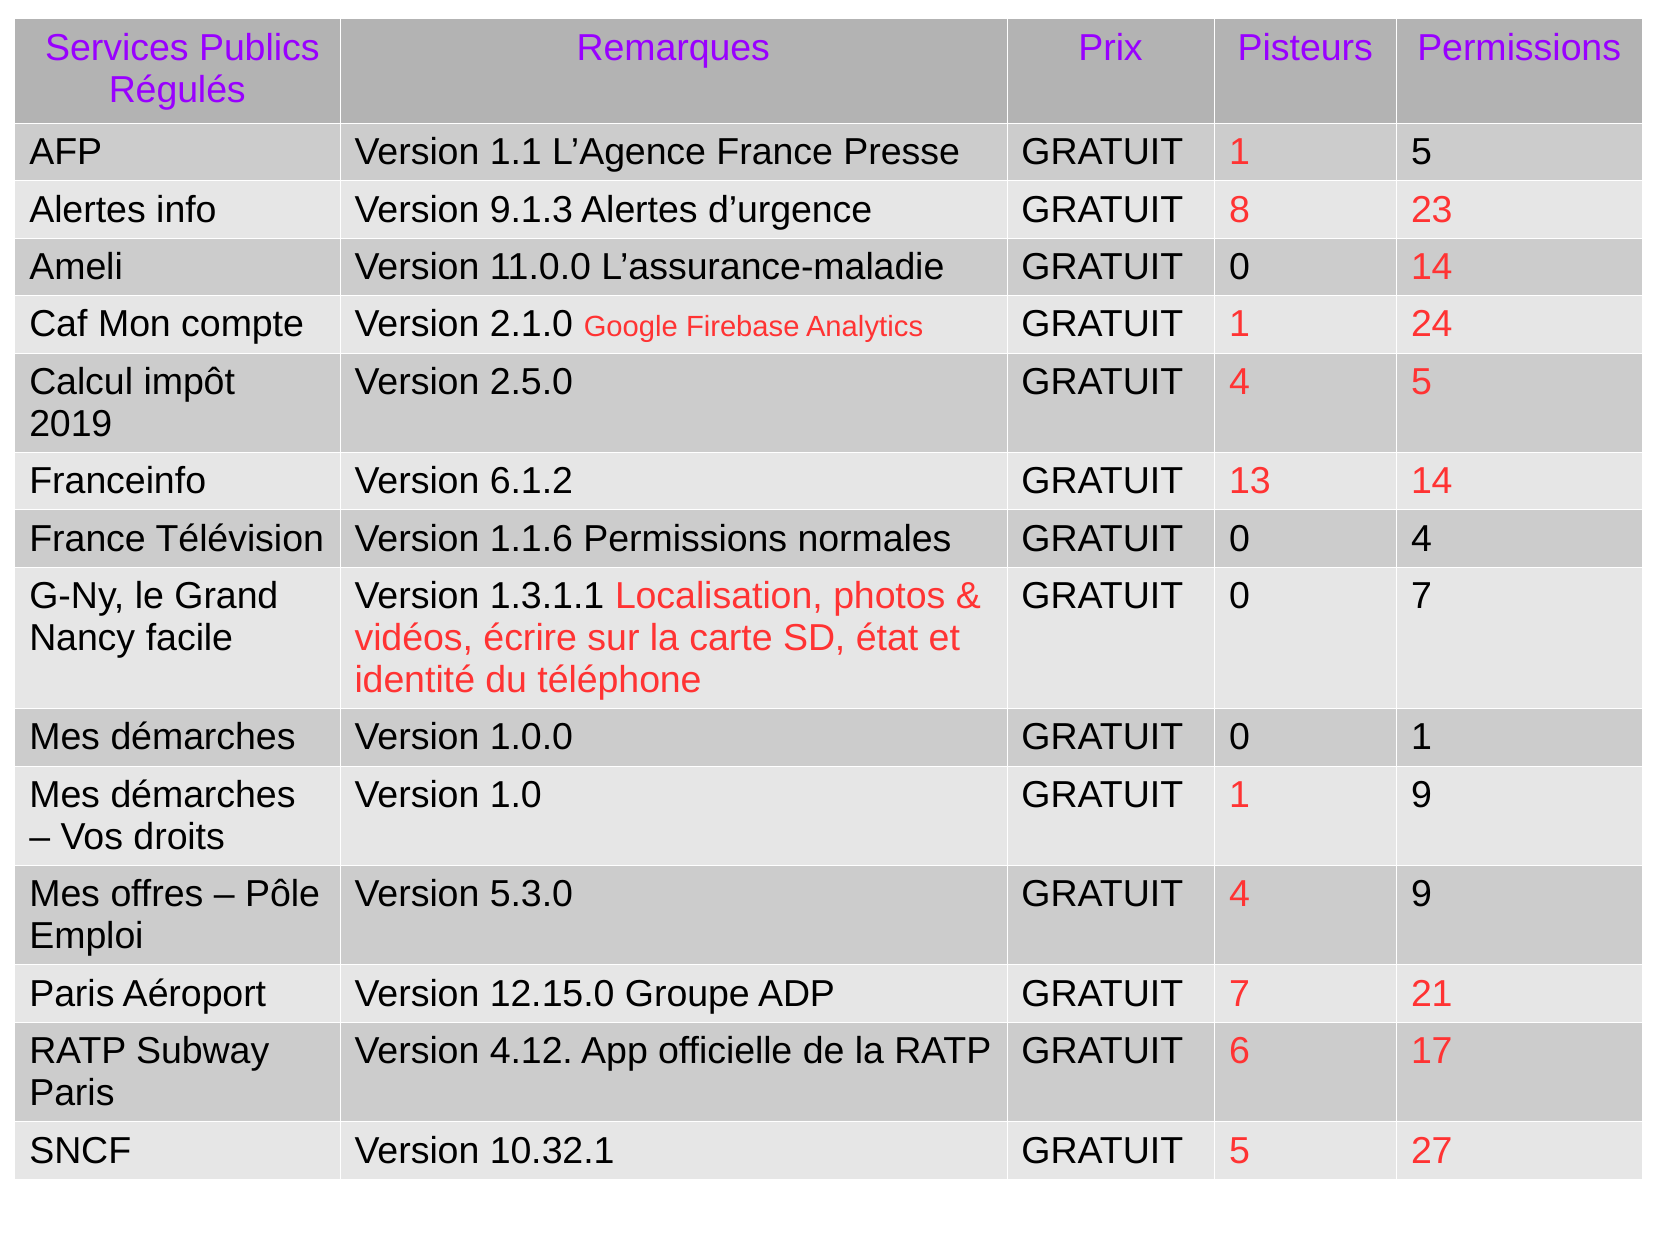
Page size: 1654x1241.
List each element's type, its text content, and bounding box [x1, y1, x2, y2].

table_cell 5 [1397, 124, 1642, 180]
table_cell Version 1.1 L’Agence France Presse [341, 124, 1007, 180]
table_cell Version 1.0.0 [341, 709, 1007, 766]
table_cell AFP [15, 124, 340, 180]
table_cell 0 [1215, 239, 1396, 295]
table_cell Version 9.1.3 Alertes d’urgence [341, 181, 1007, 238]
table_cell 1 [1215, 767, 1396, 865]
table_cell GRATUIT [1008, 1023, 1214, 1121]
table_cell Version 4.12. App officielle de la RATP [341, 1023, 1007, 1121]
table_cell GRATUIT [1008, 767, 1214, 865]
table_cell Mes démarches – Vos droits [15, 767, 340, 865]
table_cell 1 [1397, 709, 1642, 766]
table_cell GRATUIT [1008, 510, 1214, 567]
table_cell 14 [1397, 239, 1642, 295]
table_cell Franceinfo [15, 453, 340, 509]
table_cell 1 [1215, 296, 1396, 353]
table_cell GRATUIT [1008, 866, 1214, 964]
table_cell Version 1.0 [341, 767, 1007, 865]
table_cell 24 [1397, 296, 1642, 353]
table_cell Version 11.0.0 L’assurance-maladie [341, 239, 1007, 295]
table_header Permissions [1397, 19, 1642, 123]
table_cell 5 [1397, 354, 1642, 452]
table_cell 4 [1215, 866, 1396, 964]
table_cell 17 [1397, 1023, 1642, 1121]
table_cell GRATUIT [1008, 1122, 1214, 1179]
table_cell 9 [1397, 767, 1642, 865]
table_header Services publics régulés [15, 19, 340, 123]
table_header Remarques [341, 19, 1007, 123]
table_cell Version 2.5.0 [341, 354, 1007, 452]
table_cell RATP Subway Paris [15, 1023, 340, 1121]
table_cell GRATUIT [1008, 124, 1214, 180]
table_cell 23 [1397, 181, 1642, 238]
table_cell GRATUIT [1008, 453, 1214, 509]
table_cell Mes offres – Pôle Emploi [15, 866, 340, 964]
table_cell 21 [1397, 965, 1642, 1022]
table_cell Calcul impôt 2019 [15, 354, 340, 452]
table_cell Version 10.32.1 [341, 1122, 1007, 1179]
table_cell Version 2.1.0 Google Firebase Analytics [341, 296, 1007, 353]
table_header Pisteurs [1215, 19, 1396, 123]
table_cell Version 12.15.0 Groupe ADP [341, 965, 1007, 1022]
table_cell GRATUIT [1008, 568, 1214, 708]
table_cell Version 6.1.2 [341, 453, 1007, 509]
table_cell 0 [1215, 510, 1396, 567]
table_cell 0 [1215, 709, 1396, 766]
table_cell 9 [1397, 866, 1642, 964]
table_cell Ameli [15, 239, 340, 295]
table_cell France Télévision [15, 510, 340, 567]
table_cell Caf Mon compte [15, 296, 340, 353]
table_cell Paris Aéroport [15, 965, 340, 1022]
table_cell 7 [1215, 965, 1396, 1022]
table_cell GRATUIT [1008, 709, 1214, 766]
table_cell 5 [1215, 1122, 1396, 1179]
table_cell 8 [1215, 181, 1396, 238]
table_cell GRATUIT [1008, 354, 1214, 452]
table_cell 0 [1215, 568, 1396, 708]
table_cell Version 5.3.0 [341, 866, 1007, 964]
table_cell Version 1.1.6 Permissions normales [341, 510, 1007, 567]
table_cell Mes démarches [15, 709, 340, 766]
table_cell 1 [1215, 124, 1396, 180]
table_cell 14 [1397, 453, 1642, 509]
table_cell 7 [1397, 568, 1642, 708]
table_cell 13 [1215, 453, 1396, 509]
table_cell 6 [1215, 1023, 1396, 1121]
table_cell Alertes info [15, 181, 340, 238]
table_cell 4 [1397, 510, 1642, 567]
table_cell GRATUIT [1008, 181, 1214, 238]
table_cell GRATUIT [1008, 296, 1214, 353]
table_cell GRATUIT [1008, 239, 1214, 295]
table_cell 4 [1215, 354, 1396, 452]
table_cell SNCF [15, 1122, 340, 1179]
table_header Prix [1008, 19, 1214, 123]
table_cell 27 [1397, 1122, 1642, 1179]
table_cell GRATUIT [1008, 965, 1214, 1022]
table_cell G-Ny, le Grand Nancy facile [15, 568, 340, 708]
table_cell Version 1.3.1.1 Localisation, photos & vidéos, écrire sur la carte SD, état et identité du téléphone [341, 568, 1007, 708]
